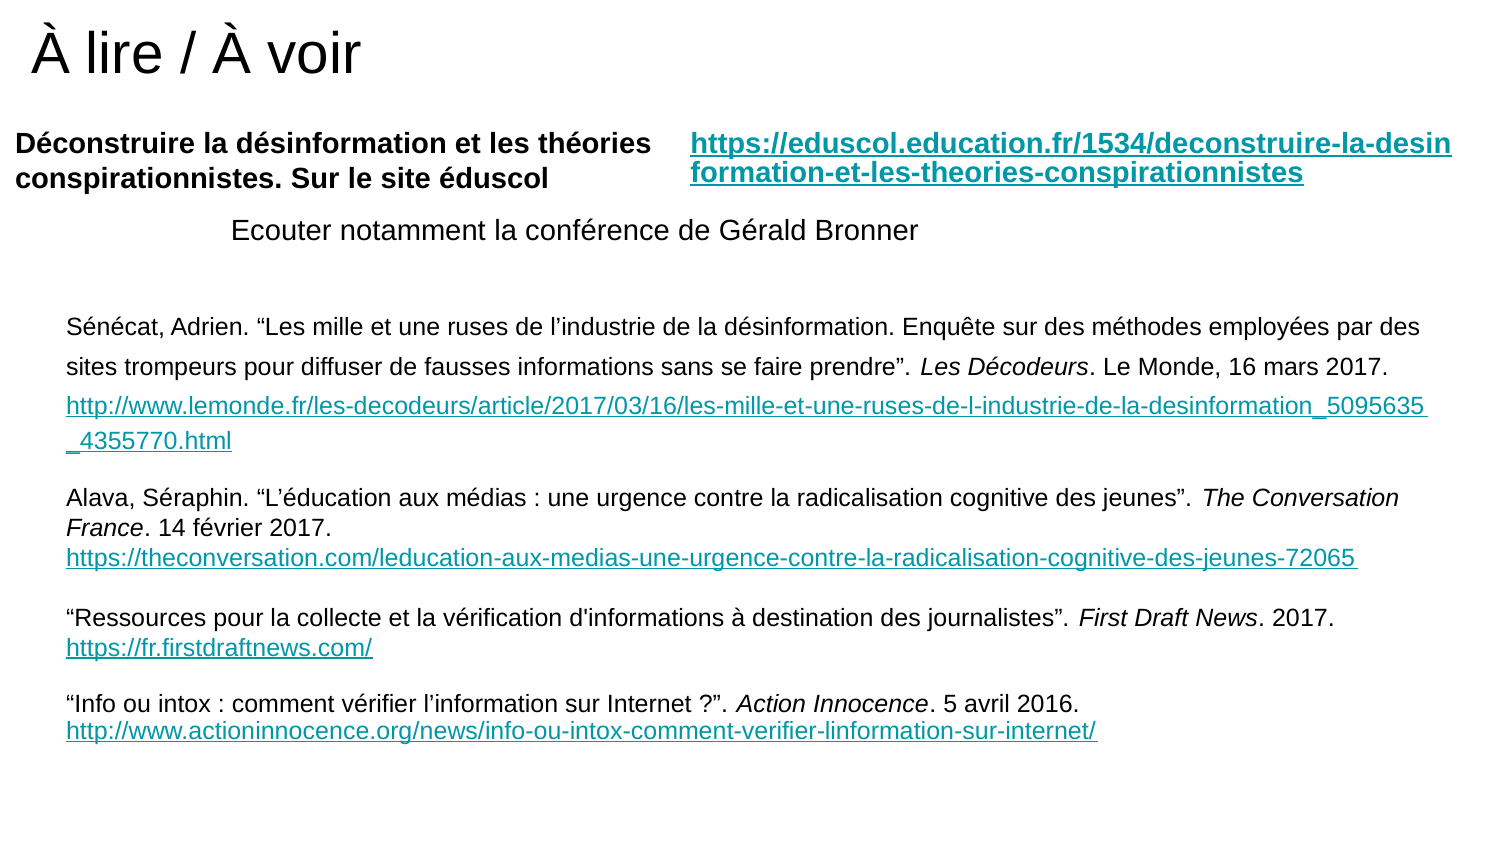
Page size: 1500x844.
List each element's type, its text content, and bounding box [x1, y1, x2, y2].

text_box Déconstruire la désinformation et les théories conspirationnistes. Sur le site éduscol [0, 109, 676, 210]
text_box Ecouter notamment la conférence de Gérald Bronner [215, 195, 1103, 261]
text_box https://eduscol.education.fr/1534/deconstruire-la-desinformation-et-les-theories-conspirationnistes [676, 109, 1475, 210]
list Sénécat, Adrien. “Les mille et une ruses de l’industrie de la désinformation. Enquête sur des méthodes employées par des sites trompeurs pour diffuser de fausses informations sans se faire prendre”. Les Décodeurs. Le Monde, 16 mars 2017. http://www.lemonde.fr/les-decodeurs/article/2017/03/16/les-mille-et-une-ruses-de-l-industrie-de-la-desinformation_5095635_4355770.html Alava, Séraphin. “L’éducation aux médias : une urgence contre la radicalisation cognitive des jeunes”. The Conversation France. 14 février 2017. https://theconversation.com/leducation-aux-medias-une-urgence-contre-la-radicalisation-cognitive-des-jeunes-72065 “Ressources pour la collecte et la vérification d'informations à destination des journalistes”. First Draft News. 2017. https://fr.firstdraftnews.com/ “Info ou intox : comment vérifier l’information sur Internet ?”. Action Innocence. 5 avril 2016. http://www.actioninnocence.org/news/info-ou-intox-comment-verifier-linformation-sur-internet/ [51, 286, 1449, 833]
title À lire / À voir [16, 0, 550, 94]
